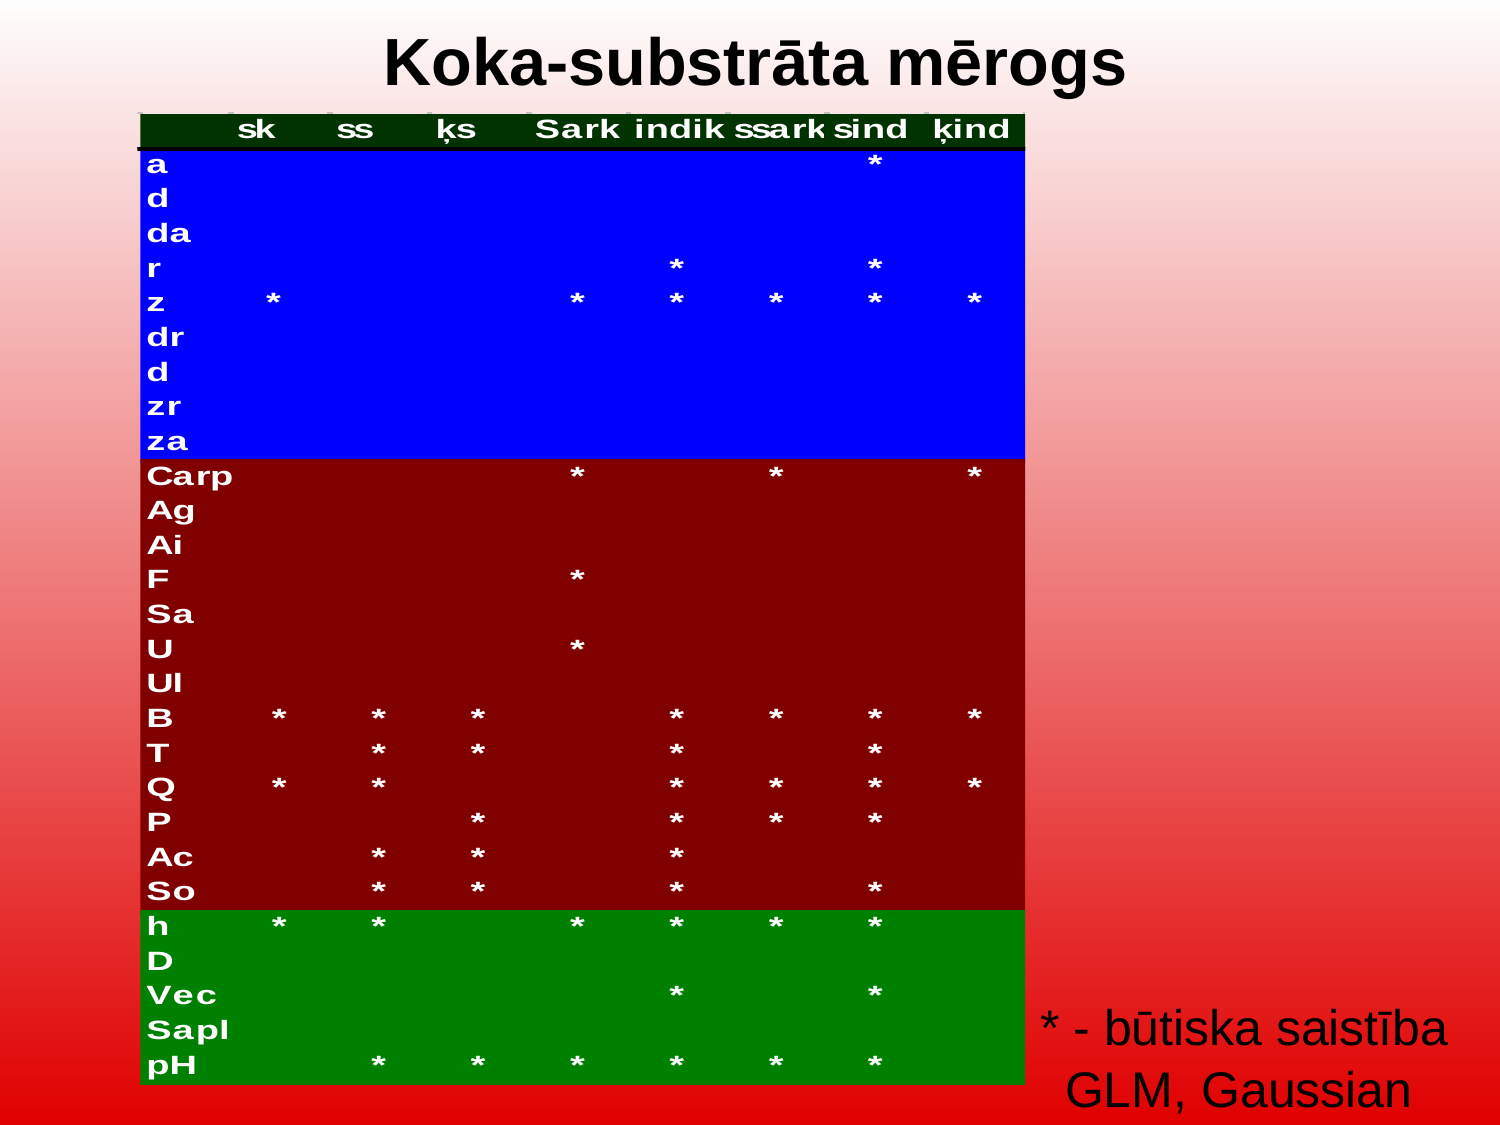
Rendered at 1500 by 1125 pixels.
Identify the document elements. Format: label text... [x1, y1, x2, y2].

subtitle [112, 324, 1388, 1001]
picture [137, 1001, 1026, 1088]
title Koka-substrāta mērogs [118, 0, 1394, 119]
picture [137, 119, 1026, 324]
text_box GLM, Gaussian [1050, 1063, 1428, 1125]
text_box * - būtiska saistība [1025, 987, 1464, 1063]
